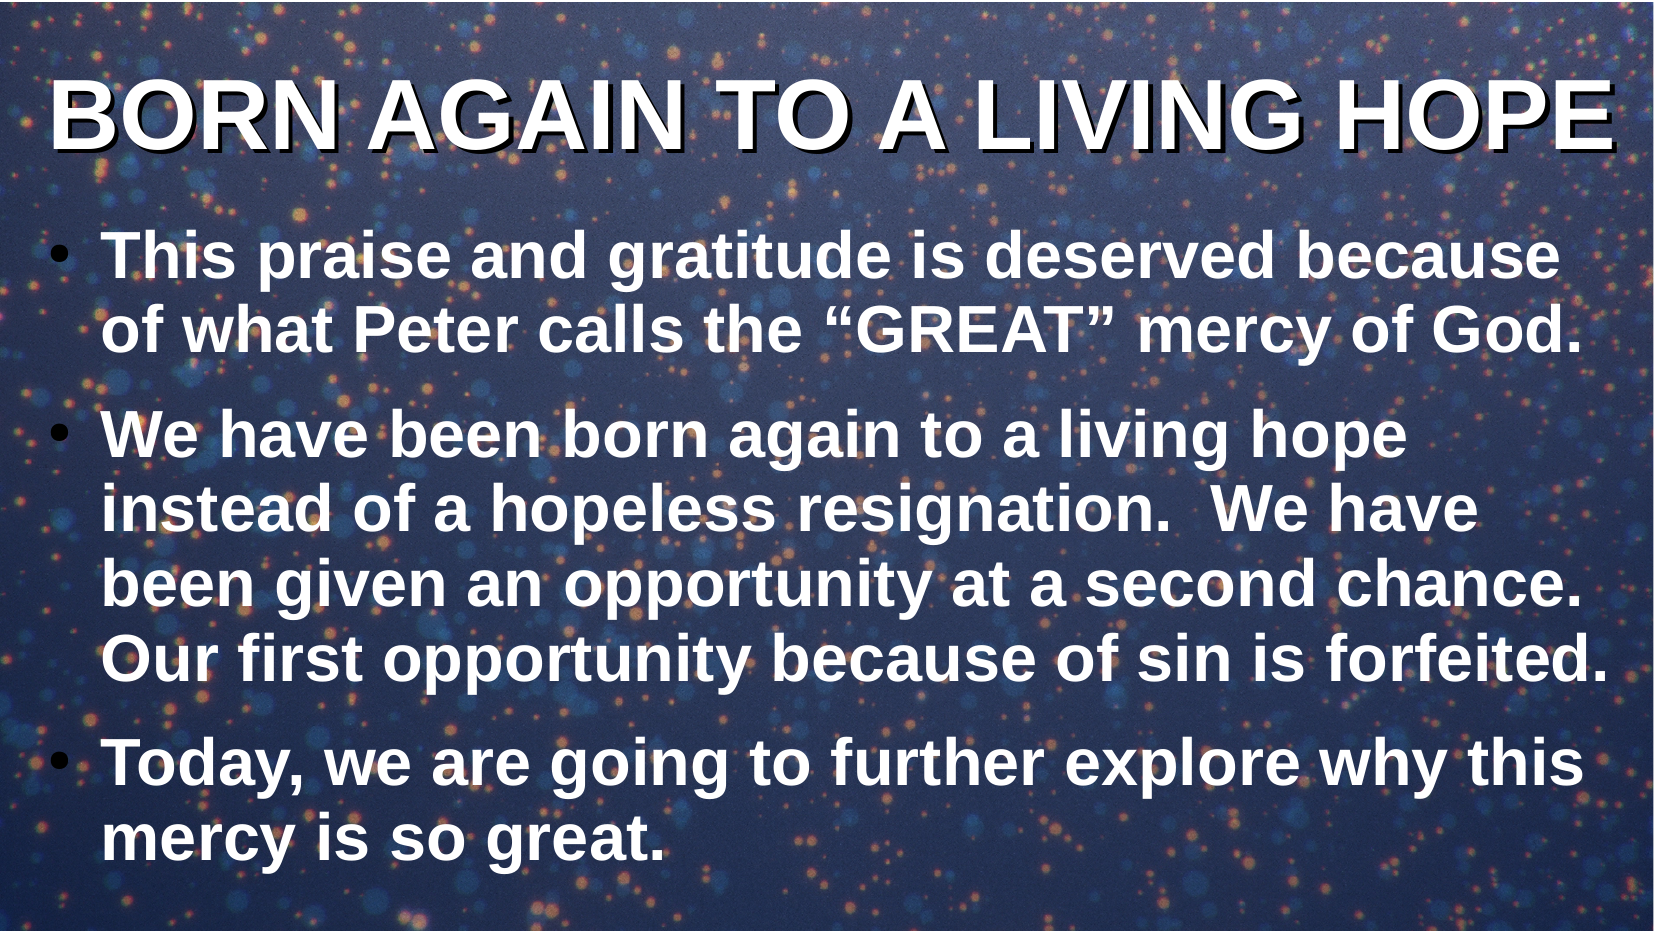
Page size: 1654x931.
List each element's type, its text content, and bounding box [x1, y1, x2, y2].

title BORN AGAIN TO A LIVING HOPE [15, 2, 1651, 227]
picture [0, 2, 1654, 931]
list This praise and gratitude is deserved because of what Peter calls the “GREAT” mercy of God. We have been born again to a living hope instead of a hopeless resignation. We have been given an opportunity at a second chance. Our first opportunity because of sin is forfeited. Today, we are going to further explore why this mercy is so great. [30, 217, 1636, 916]
